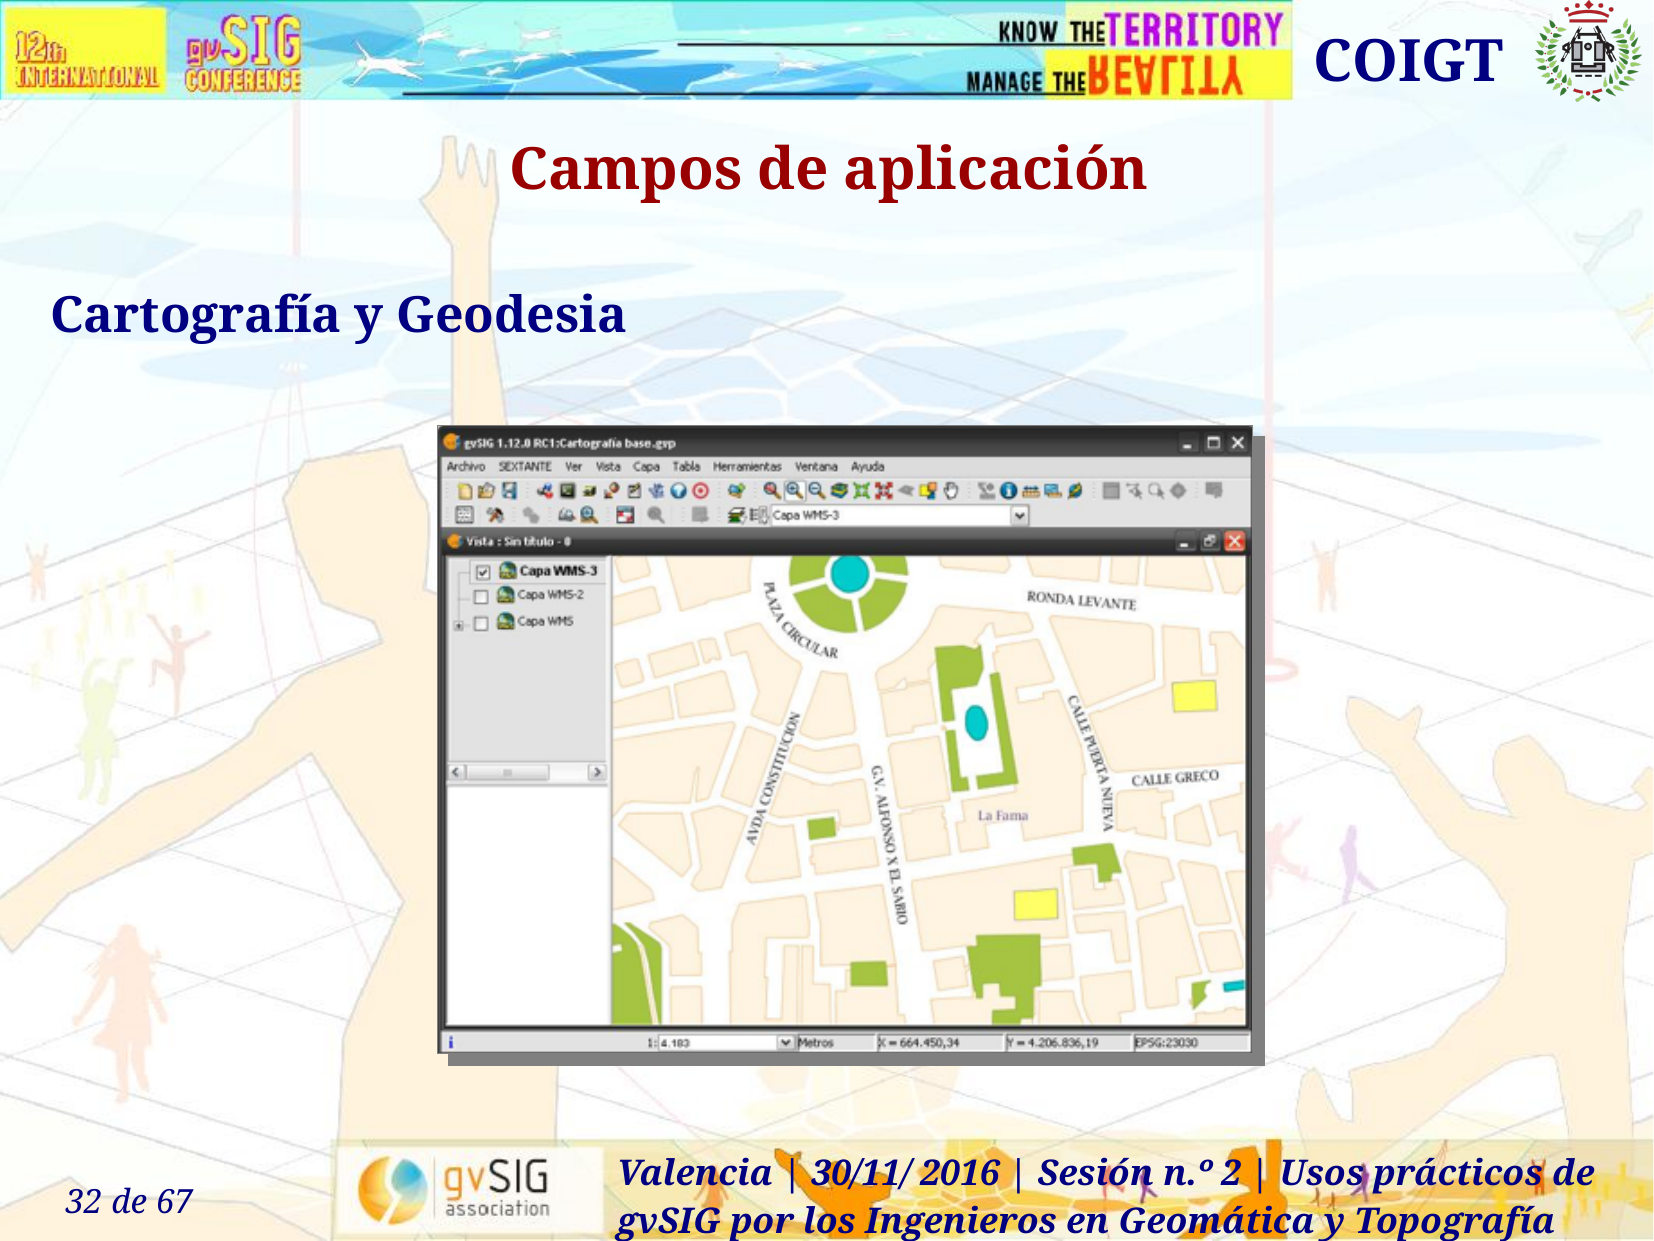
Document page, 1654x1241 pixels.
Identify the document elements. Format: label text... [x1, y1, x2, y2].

text_box Valencia | 30/11/ 2016 | Sesión n.º 2 | Usos prácticos de gvSIG por los Ingenieros en Geomática y Topografía [602, 1140, 1654, 1241]
picture [0, 0, 1654, 1241]
text_box Campos de aplicación [28, 120, 1630, 202]
text_box <número> de 67 [50, 1170, 383, 1241]
text_box Cartografía y Geodesia [35, 271, 1571, 843]
text_box COIGT [1299, 12, 1654, 148]
